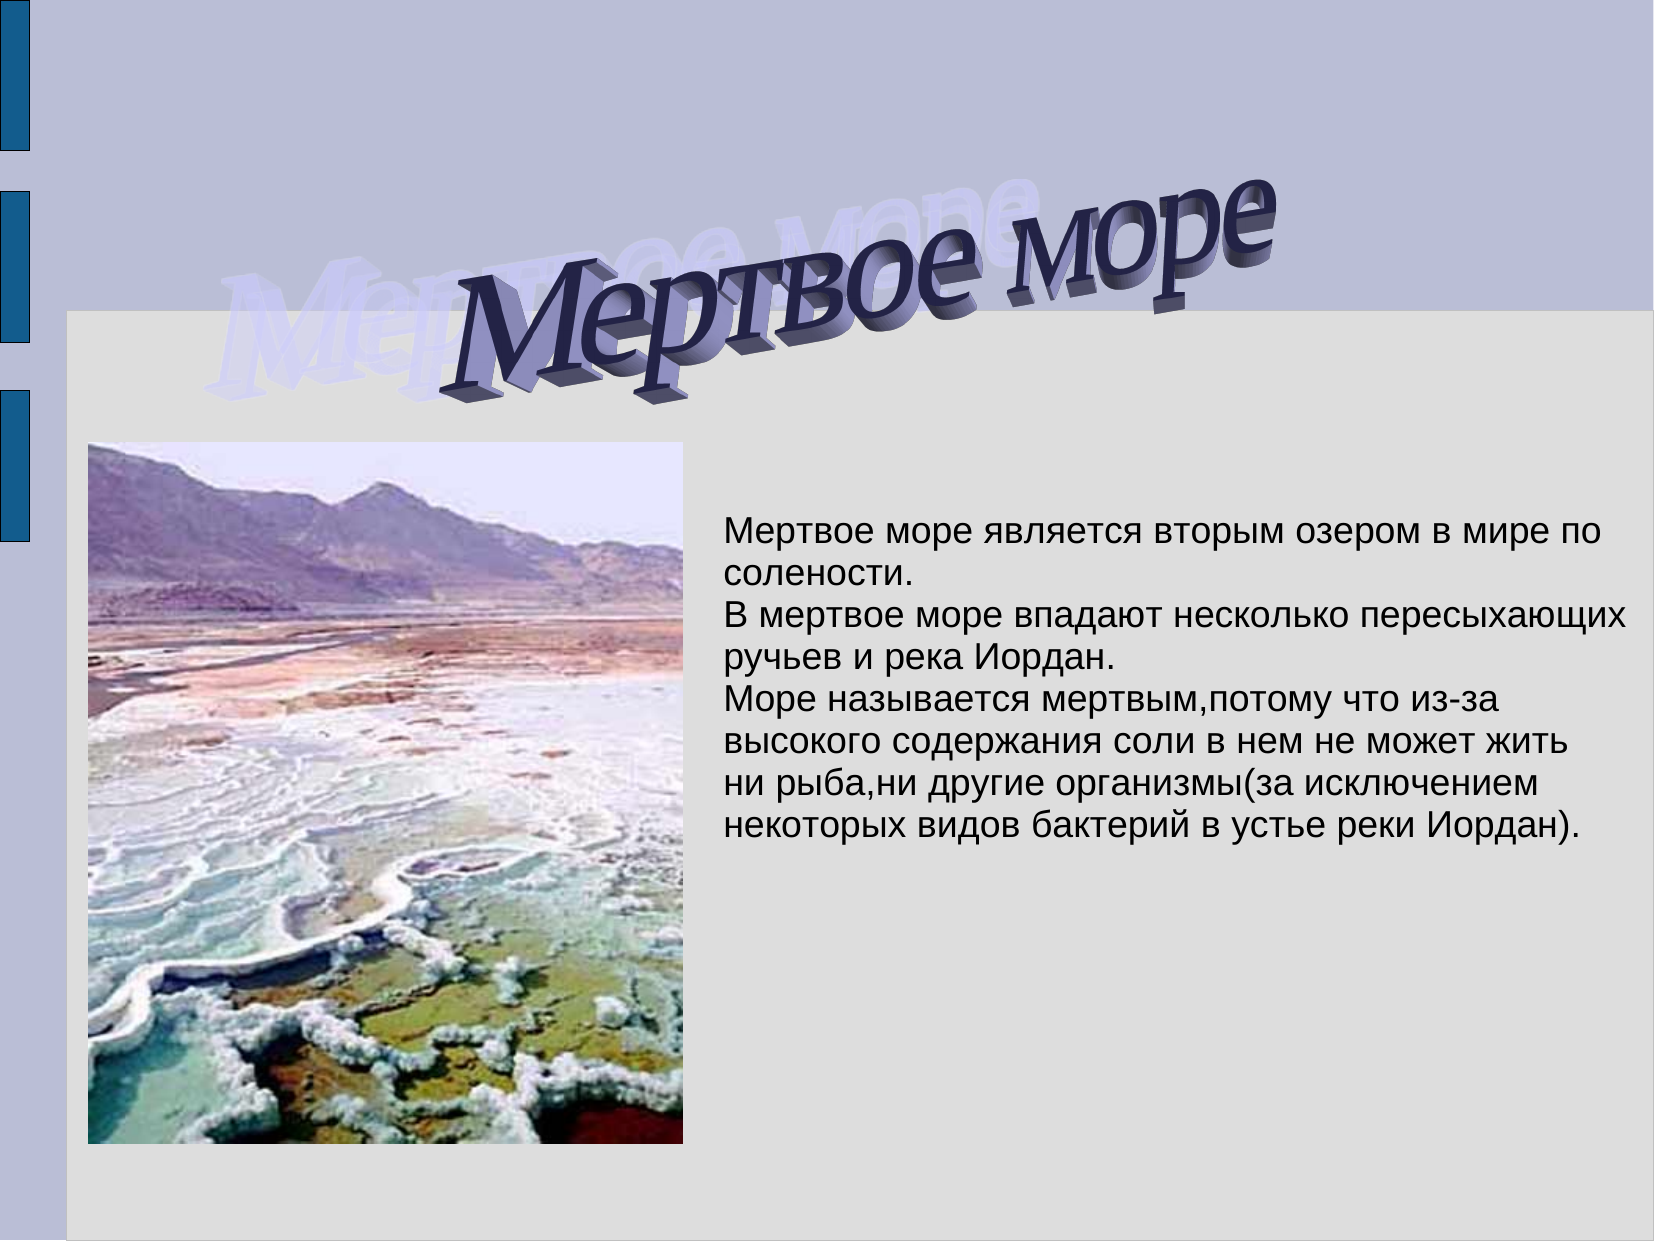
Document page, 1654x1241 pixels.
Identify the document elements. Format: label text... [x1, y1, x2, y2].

picture [88, 442, 683, 1144]
text_box Мертвое море является вторым озером в мире по солености. В мертвое море впадают несколько пересыхающих ручьев и река Иордан. Море называется мертвым,потому что из-за высокого содержания соли в нем не может жить ни рыба,ни другие организмы(за исключением некоторых видов бактерий в устье реки Иордан). [708, 501, 1642, 945]
